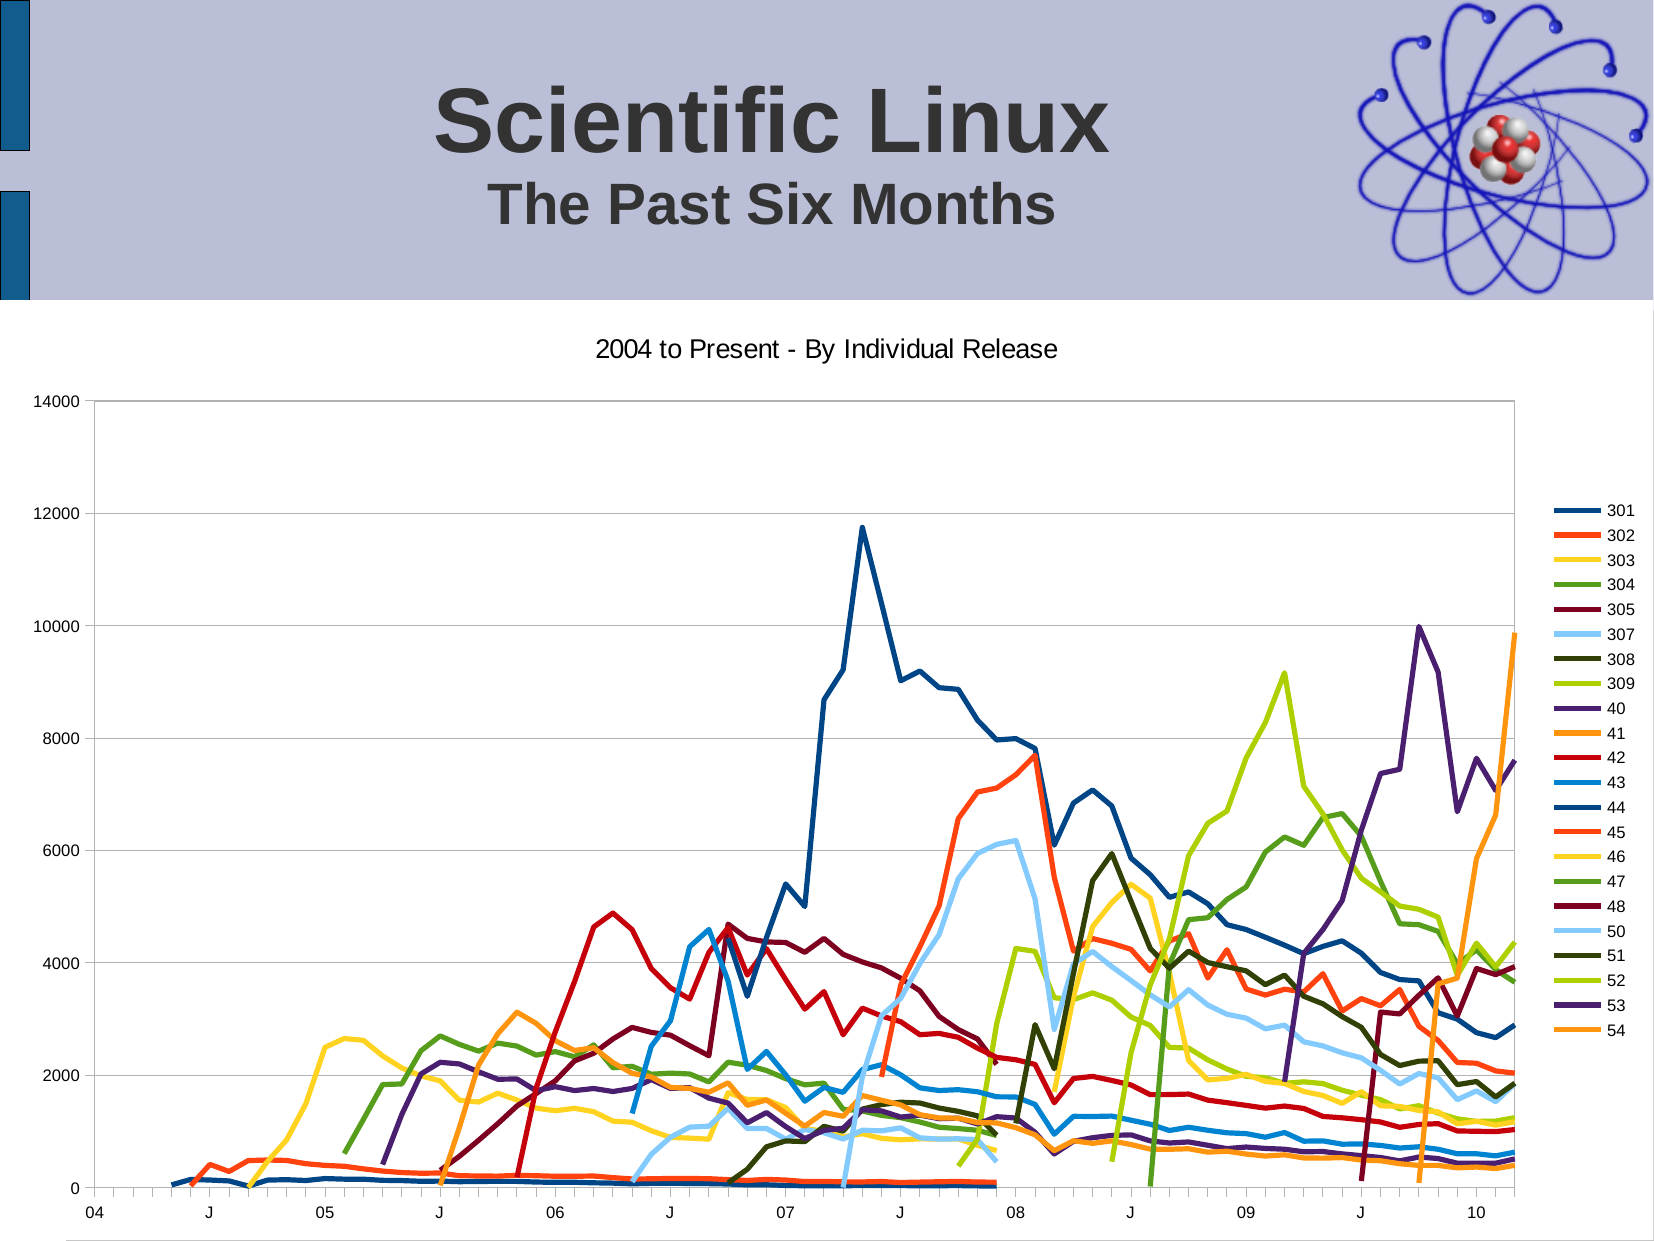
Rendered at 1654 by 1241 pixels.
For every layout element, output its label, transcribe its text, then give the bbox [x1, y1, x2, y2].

chart [0, 300, 1654, 1241]
picture [1353, 0, 1654, 300]
title Scientific Linux The Past Six Months [82, 49, 1353, 257]
